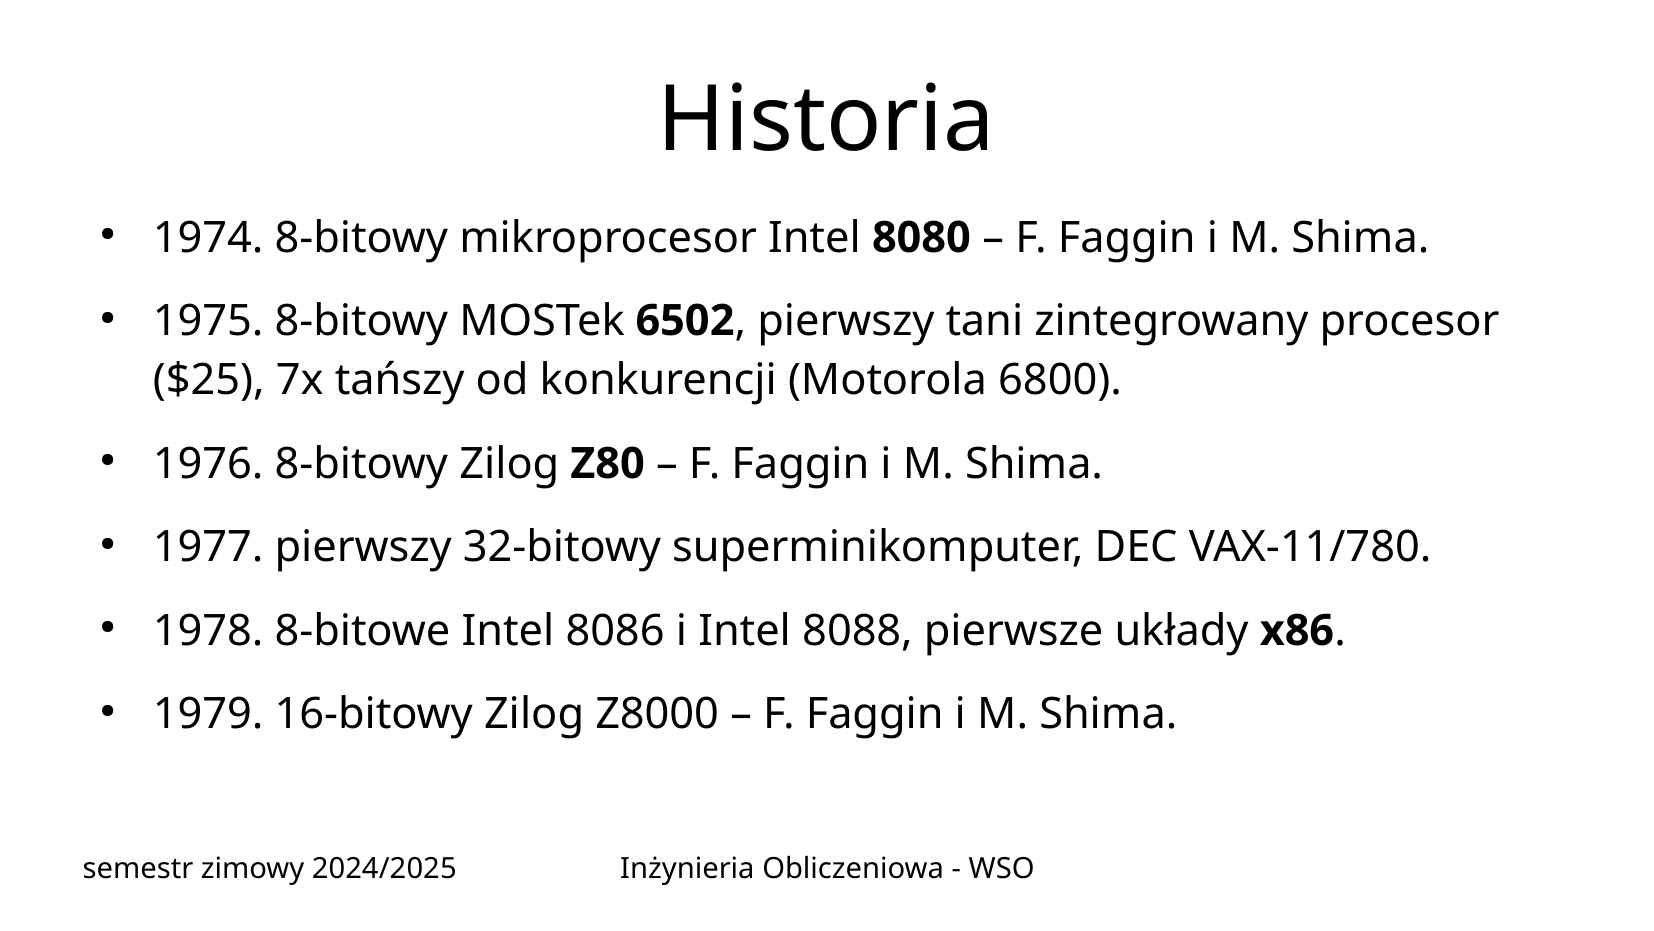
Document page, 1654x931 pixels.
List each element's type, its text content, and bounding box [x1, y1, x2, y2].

list 1974. 8-bitowy mikroprocesor Intel 8080 – F. Faggin i M. Shima. 1975. 8-bitowy MOSTek 6502, pierwszy tani zintegrowany procesor ($25), 7x tańszy od konkurencji (Motorola 6800). 1976. 8-bitowy Zilog Z80 – F. Faggin i M. Shima. 1977. pierwszy 32-bitowy superminikomputer, DEC VAX-11/780. 1978. 8-bitowe Intel 8086 i Intel 8088, pierwsze układy x86. 1979. 16-bitowy Zilog Z8000 – F. Faggin i M. Shima. [82, 205, 1571, 746]
title Historia [82, 37, 1571, 193]
